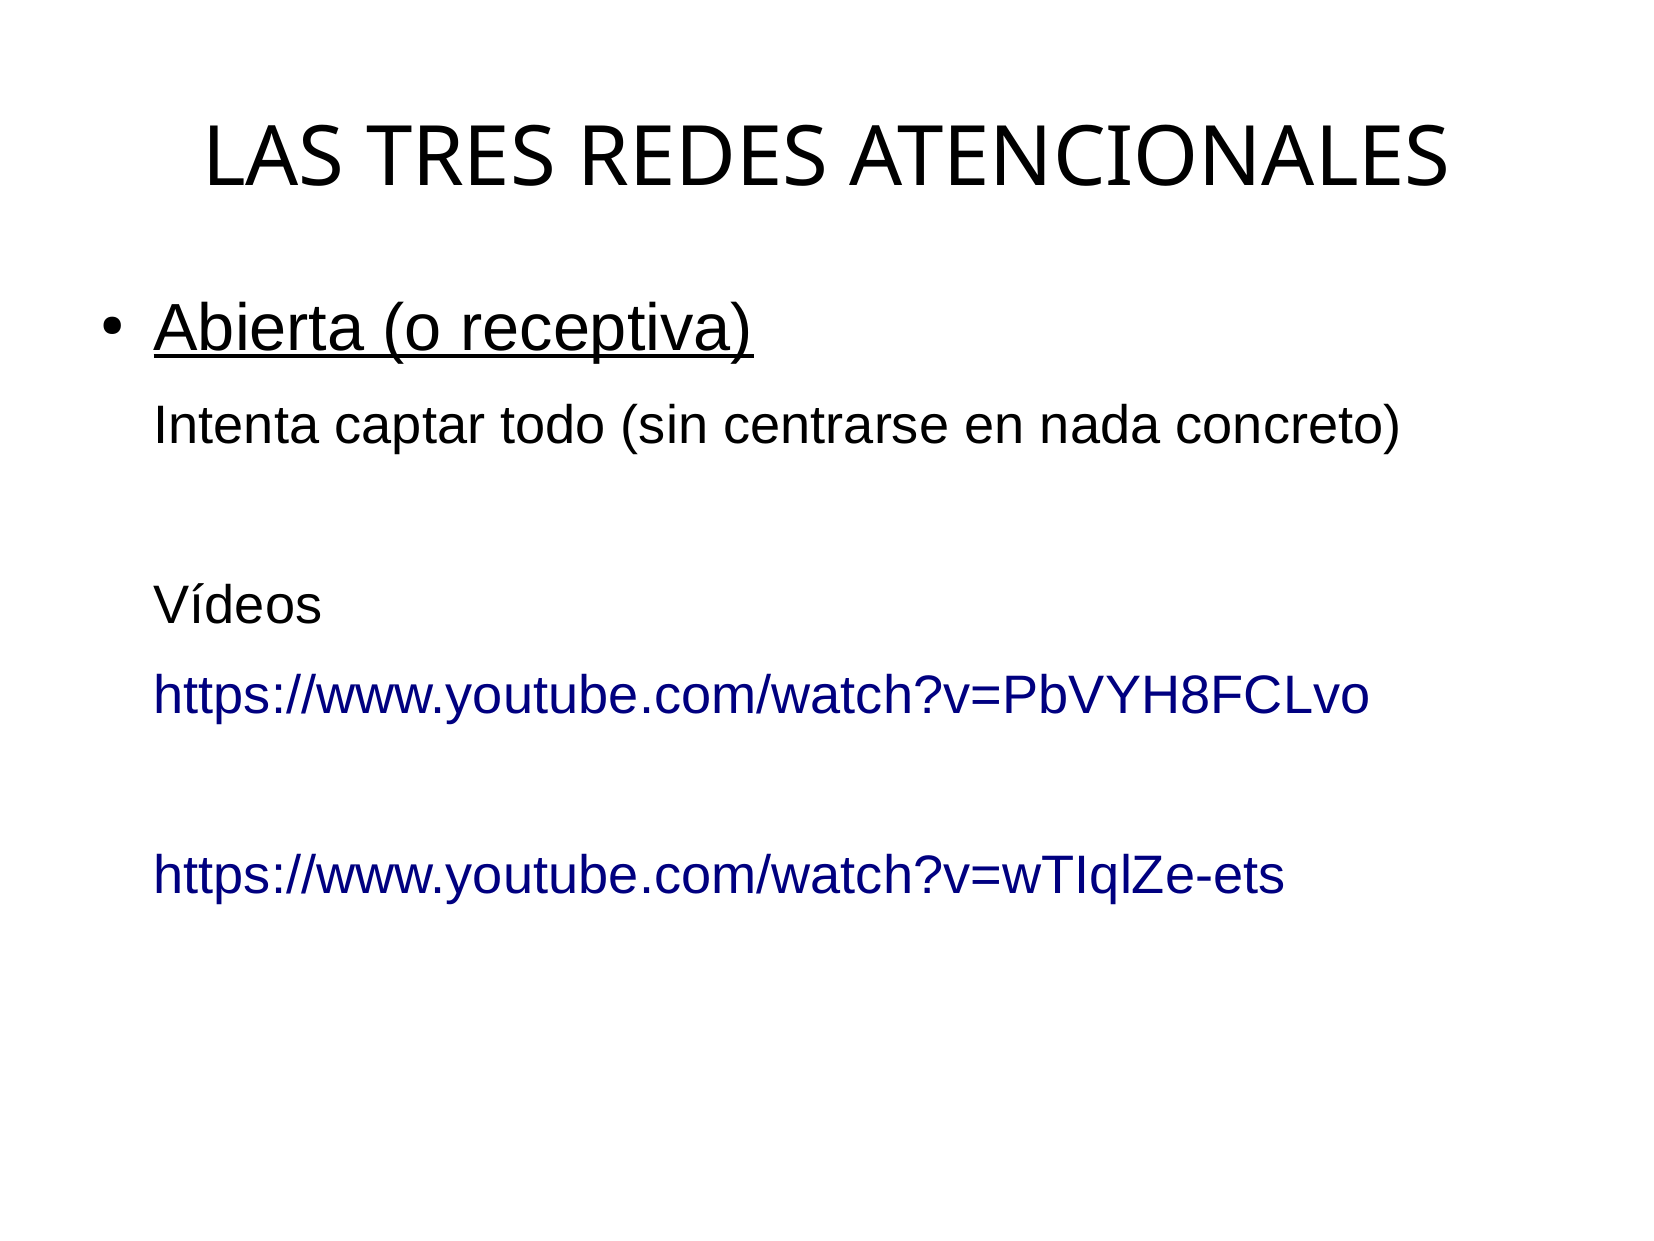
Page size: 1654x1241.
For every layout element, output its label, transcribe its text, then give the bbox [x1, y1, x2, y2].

title LAS TRES REDES ATENCIONALES [82, 49, 1571, 257]
list Abierta (o receptiva) Intenta captar todo (sin centrarse en nada concreto) Vídeos https://www.youtube.com/watch?v=PbVYH8FCLvo https://www.youtube.com/watch?v=wTIqlZe-ets [82, 290, 1571, 1109]
